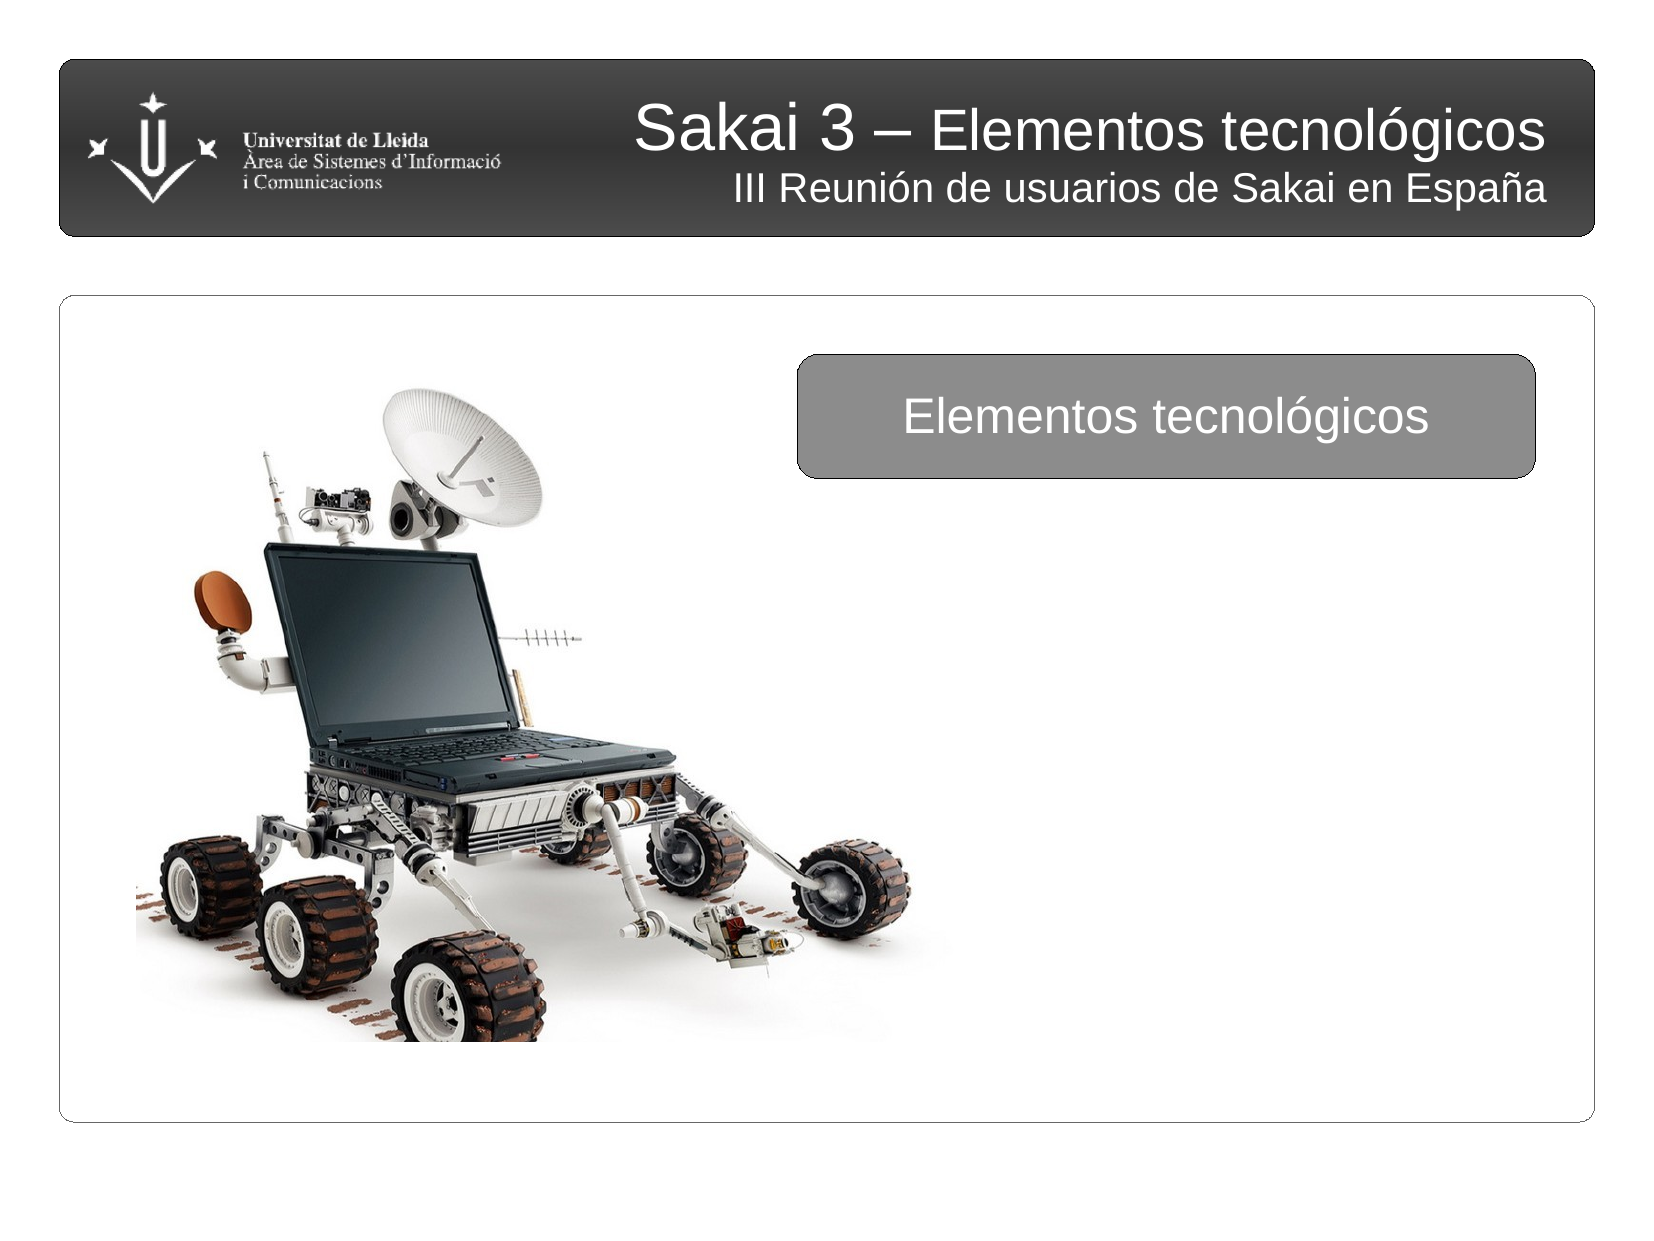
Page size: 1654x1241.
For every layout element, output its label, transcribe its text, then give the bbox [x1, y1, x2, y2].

picture [136, 309, 1114, 1042]
title Sakai 3 – Elementos tecnológicos III Reunión de usuarios de Sakai en España [501, 76, 1548, 225]
text_box Elementos tecnológicos [797, 354, 1536, 479]
picture [64, 75, 530, 225]
